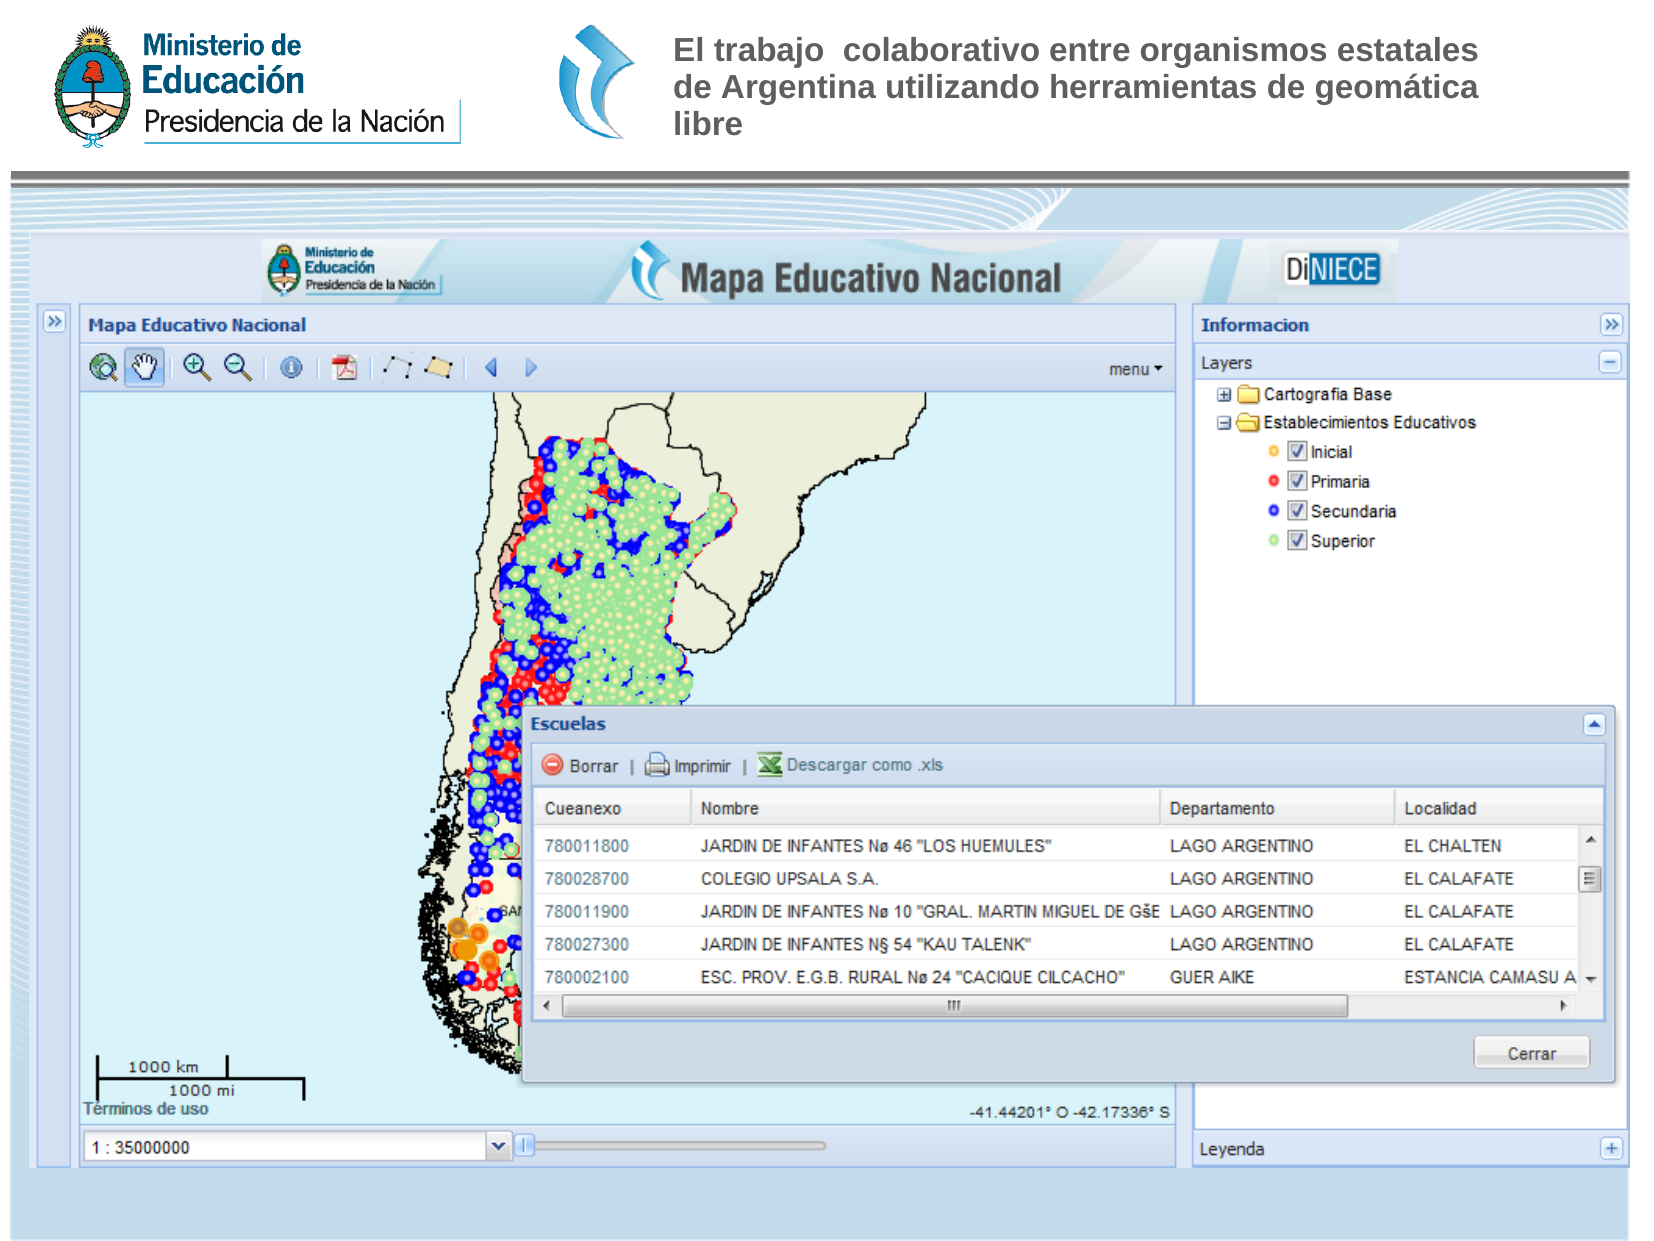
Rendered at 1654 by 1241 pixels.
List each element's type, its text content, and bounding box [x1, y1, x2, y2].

picture [0, 17, 1642, 1241]
text_box El trabajo colaborativo entre organismos estatales de Argentina utilizando herramientas de geomática libre [673, 0, 1512, 172]
